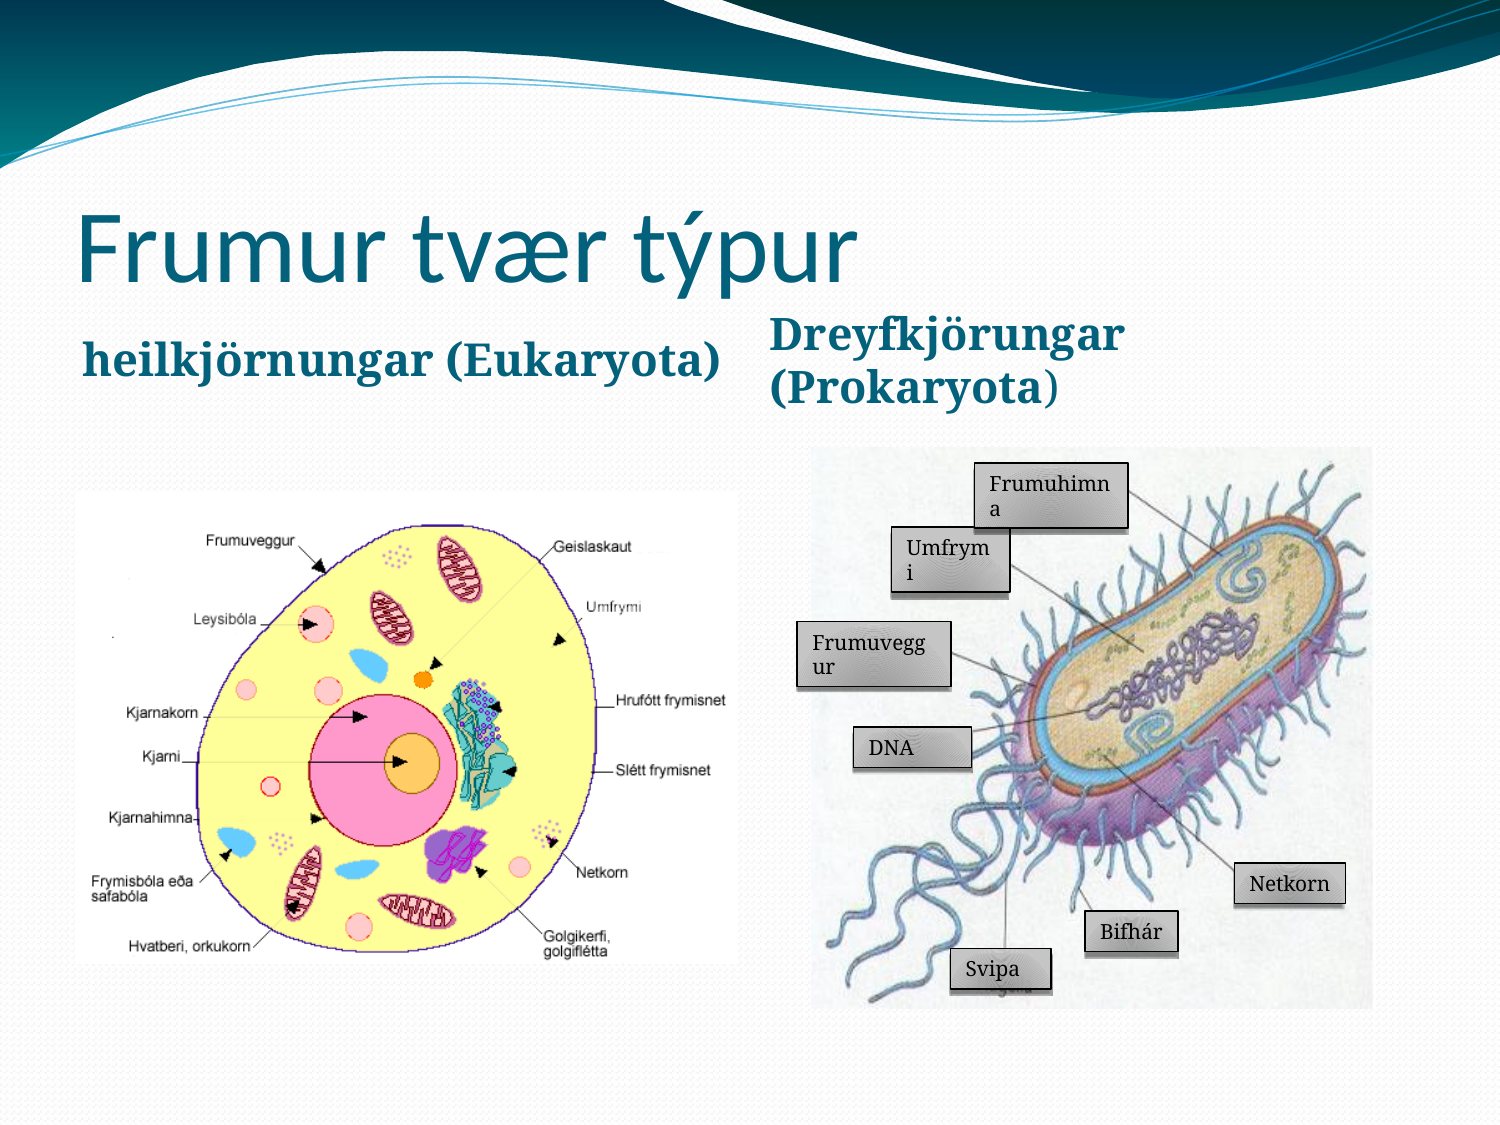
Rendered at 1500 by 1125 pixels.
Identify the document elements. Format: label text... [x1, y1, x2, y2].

picture [811, 447, 1376, 1009]
text_box Bifhár [1085, 910, 1171, 952]
picture [811, 687, 949, 691]
list heilkjörnungar (Eukaryota) [75, 304, 738, 413]
text_box Svipa [950, 948, 1052, 989]
picture [75, 492, 738, 964]
title Frumur tvær týpur [75, 115, 1426, 304]
list Dreyfkjörungar (Prokaryota) [761, 305, 1426, 413]
text_box Frumuhimna [974, 462, 1128, 504]
text_box DNA [853, 726, 972, 768]
text_box Umfrymi [891, 527, 1010, 568]
text_box Netkorn [1234, 863, 1341, 904]
text_box Frumuveggur [797, 621, 951, 662]
